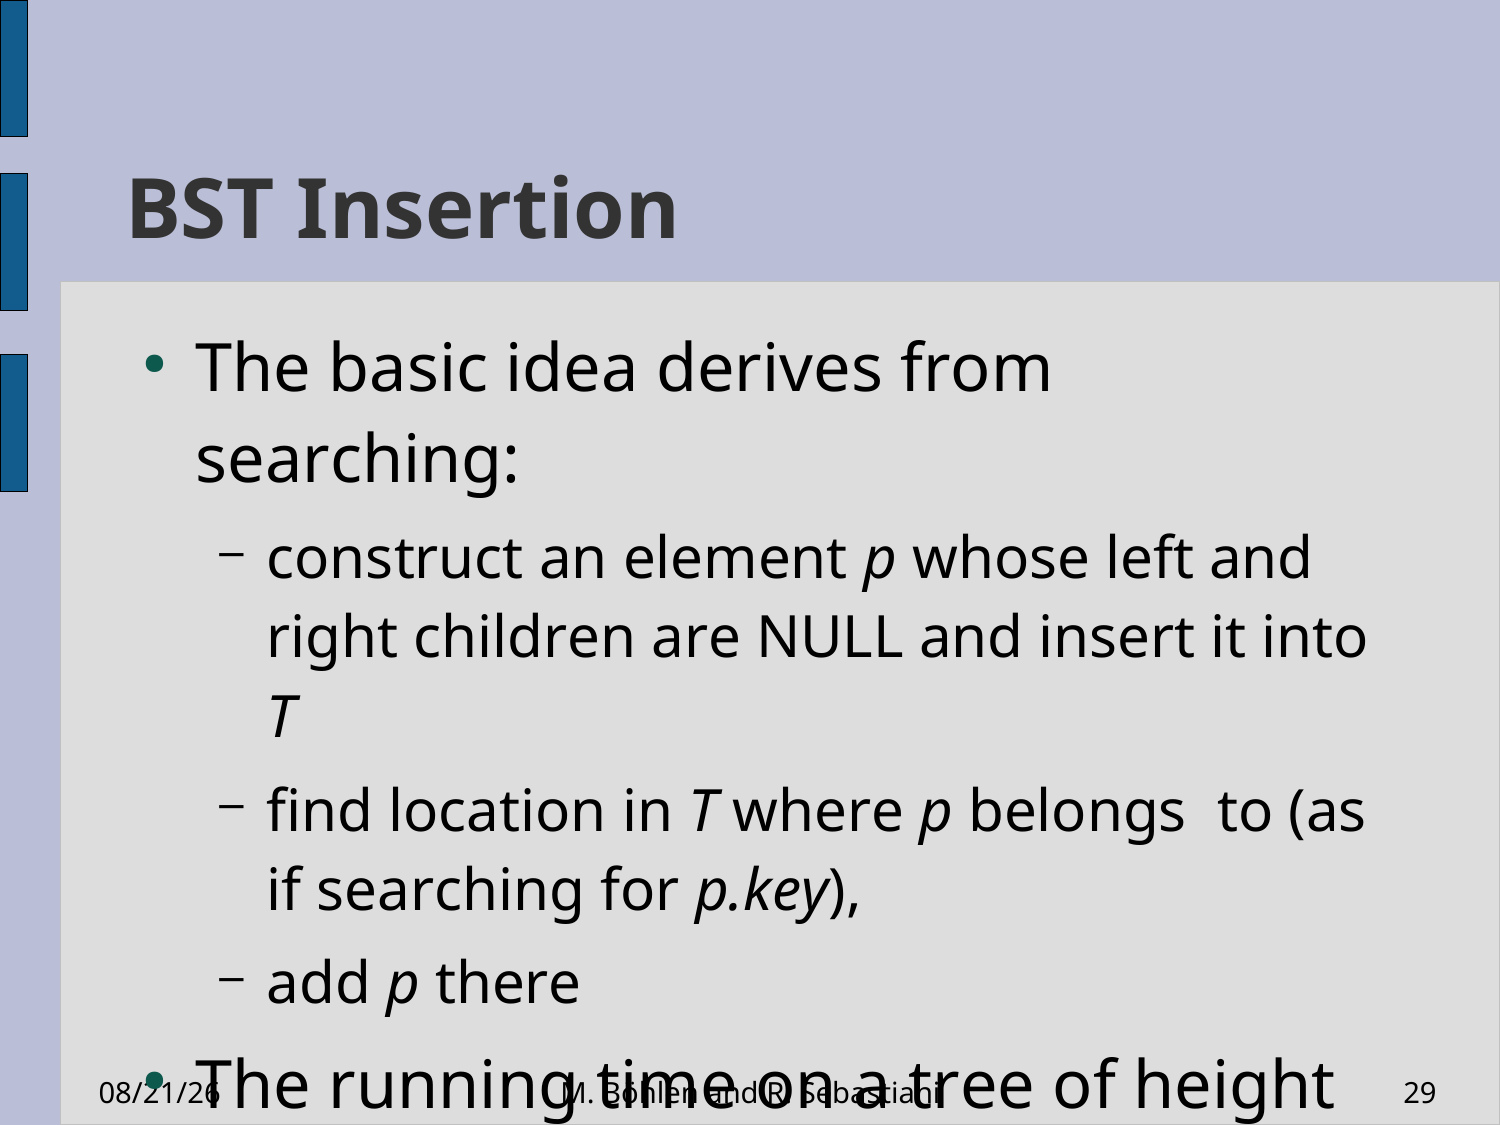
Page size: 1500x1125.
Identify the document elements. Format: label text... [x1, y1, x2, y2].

title BST Insertion [110, 67, 1392, 271]
list The basic idea derives from searching: construct an element p whose left and right children are NULL and insert it into T find location in T where p belongs to (as if searching for p.key), add p there The running time on a tree of height h is O(h). [110, 312, 1392, 1037]
